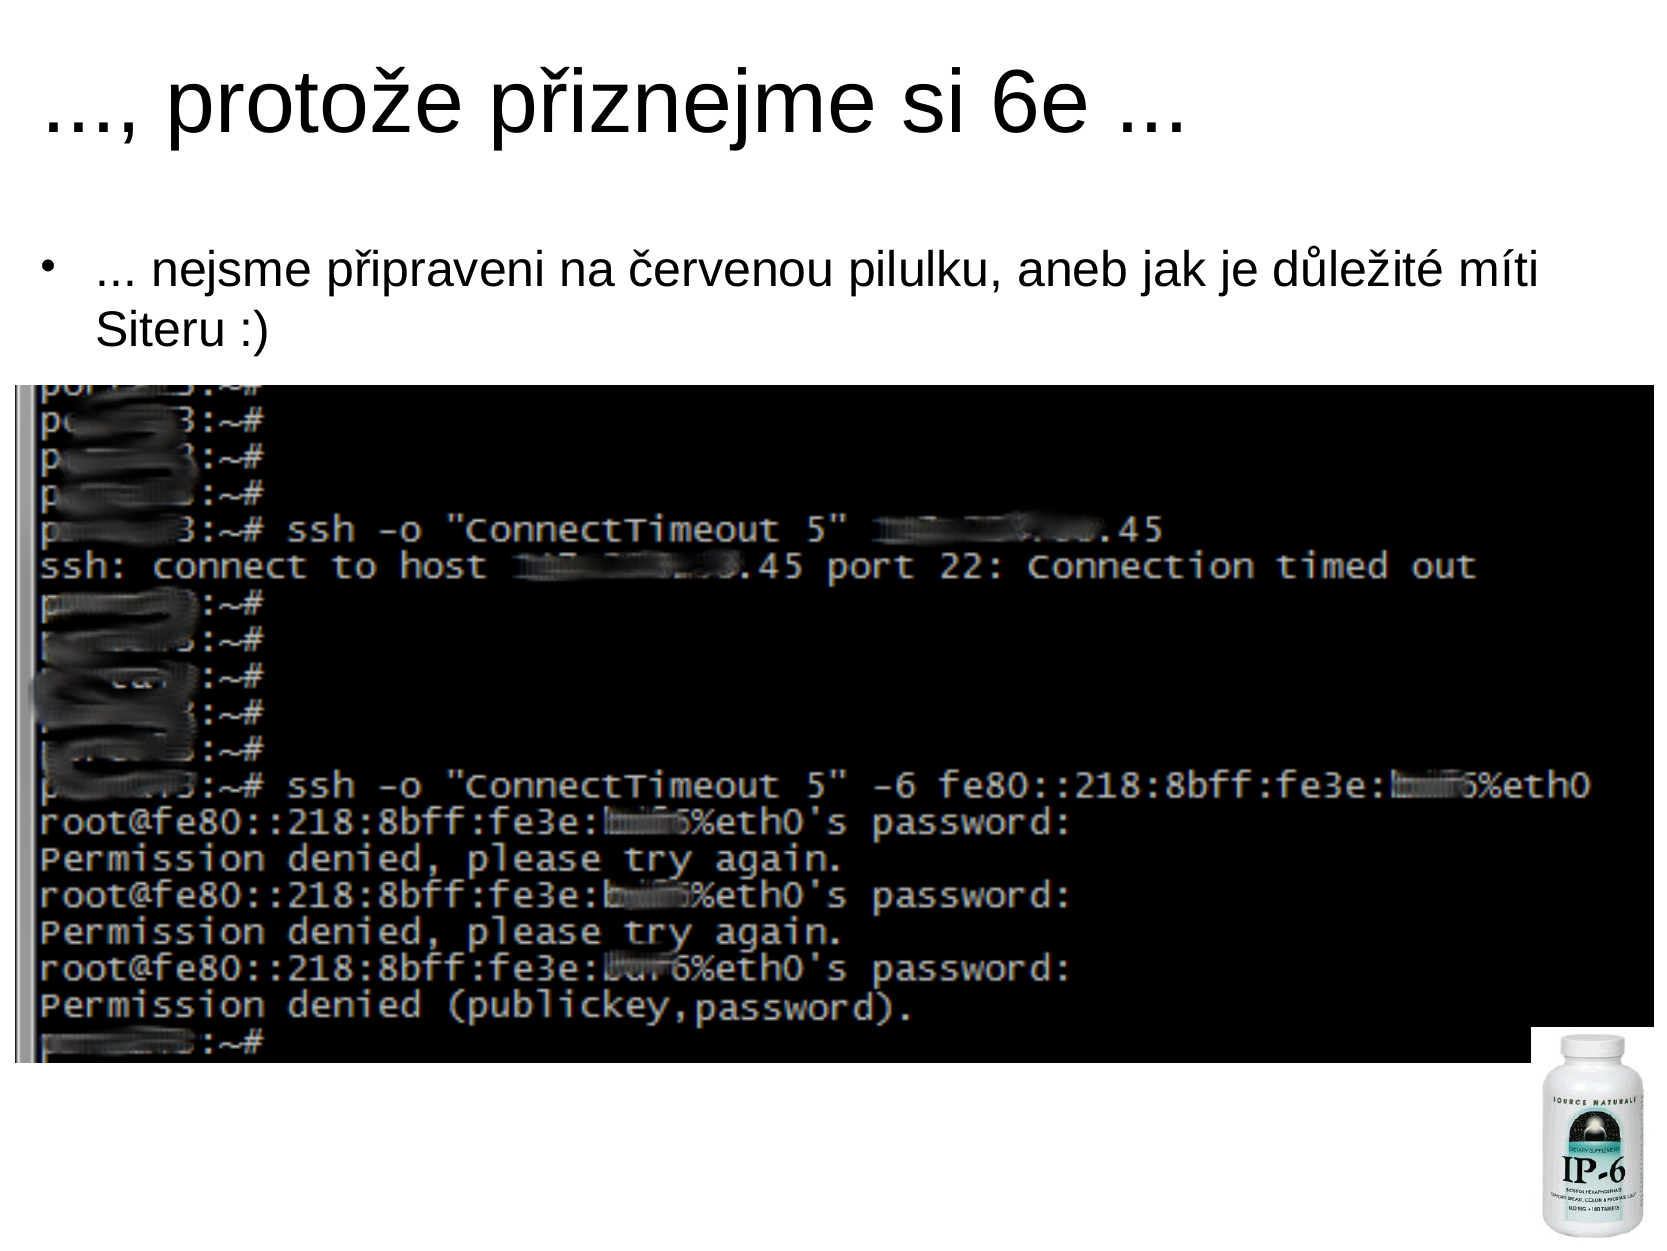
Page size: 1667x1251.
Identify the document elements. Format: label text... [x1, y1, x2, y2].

picture [15, 385, 39, 1063]
picture [1531, 385, 1654, 1241]
title ..., protože přiznejme si 6e ... [41, 51, 1629, 202]
list ... nejsme připraveni na červenou pilulku, aneb jak je důležité míti Siteru :) [39, 236, 1625, 1147]
